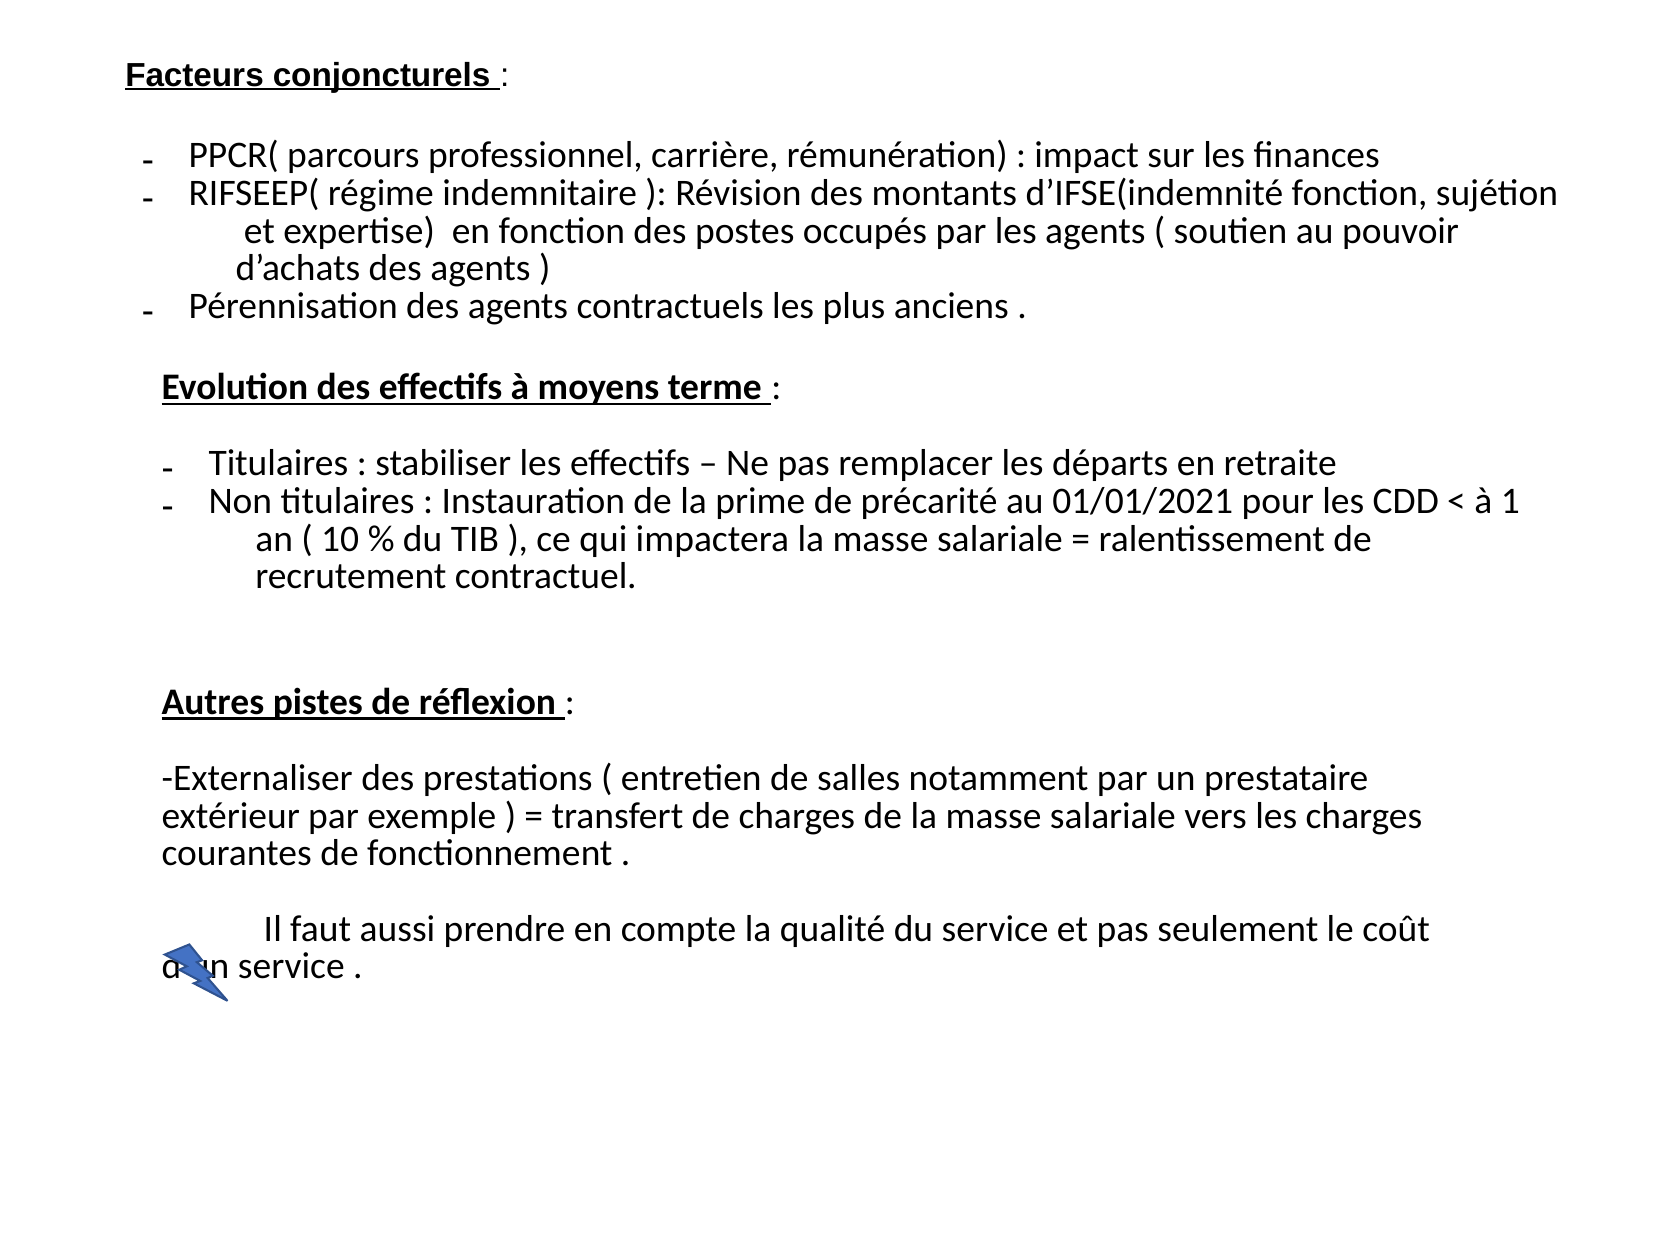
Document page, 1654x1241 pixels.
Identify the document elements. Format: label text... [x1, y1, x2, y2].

text_box Autres pistes de réflexion : -Externaliser des prestations ( entretien de salles notamment par un prestataire extérieur par exemple ) = transfert de charges de la masse salariale vers les charges courantes de fonctionnement . Il faut aussi prendre en compte la qualité du service et pas seulement le coût d’un service . [146, 679, 1510, 1058]
title Facteurs conjoncturels : [99, 52, 536, 132]
text_box [164, 944, 228, 1001]
text_box Evolution des effectifs à moyens terme : Titulaires : stabiliser les effectifs – Ne pas remplacer les départs en retraite Non titulaires : Instauration de la prime de précarité au 01/01/2021 pour les CDD < à 1 an ( 10 % du TIB ), ce qui impactera la masse salariale = ralentissement de recrutement contractuel. [146, 364, 1565, 650]
text_box PPCR( parcours professionnel, carrière, rémunération) : impact sur les finances RIFSEEP( régime indemnitaire ): Révision des montants d’IFSE(indemnité fonction, sujétion et expertise) en fonction des postes occupés par les agents ( soutien au pouvoir d’achats des agents ) Pérennisation des agents contractuels les plus anciens . [126, 131, 1576, 372]
